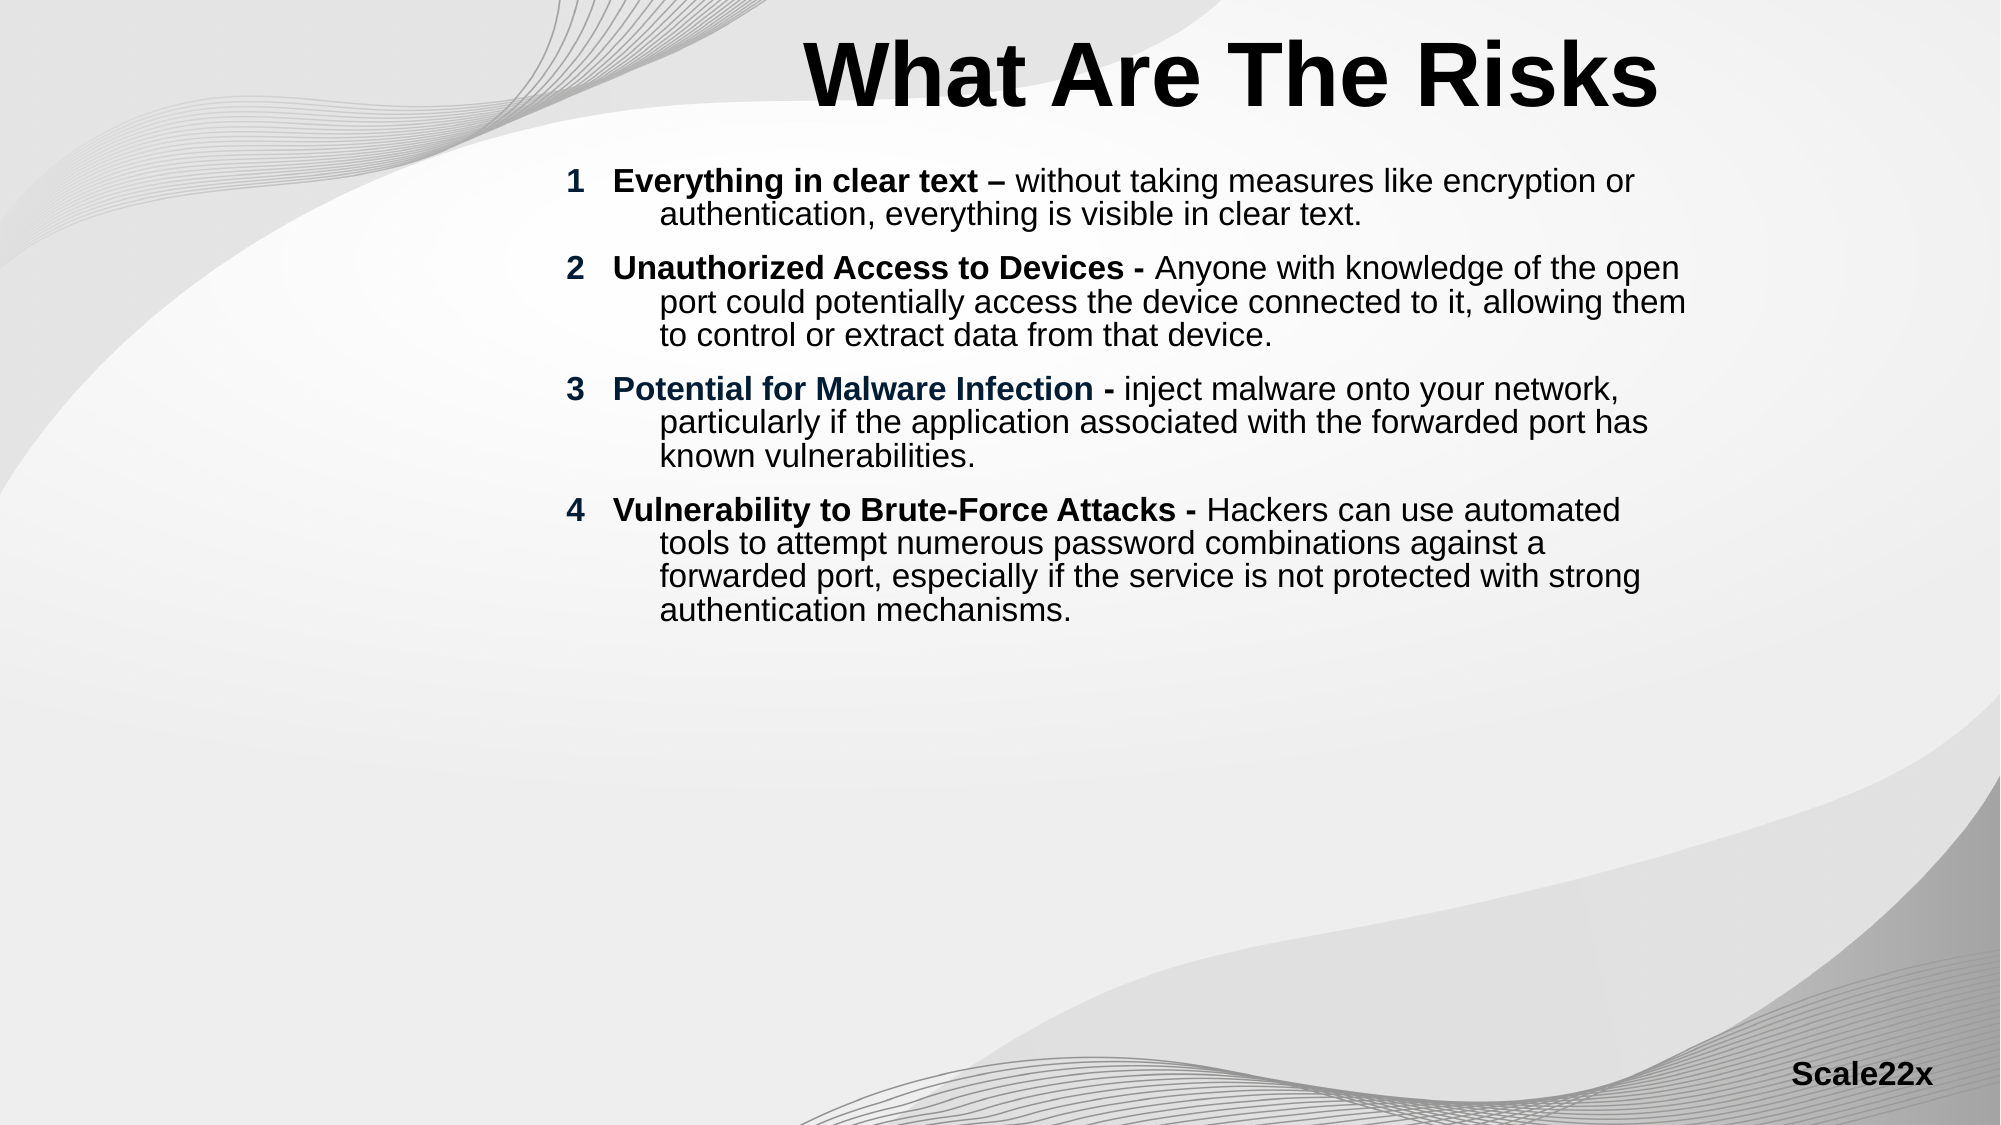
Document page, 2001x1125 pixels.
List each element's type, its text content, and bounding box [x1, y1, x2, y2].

text_box Scale22x [1776, 1047, 1975, 1103]
picture [0, 0, 2001, 1125]
title What Are The Risks [715, 0, 1750, 158]
list Everything in clear text – without taking measures like encryption or authentication, everything is visible in clear text. Unauthorized Access to Devices - Anyone with knowledge of the open port could potentially access the device connected to it, allowing them to control or extract data from that device. Potential for Malware Infection - inject malware onto your network, particularly if the application associated with the forwarded port has known vulnerabilities. Vulnerability to Brute-Force Attacks - Hackers can use automated tools to attempt numerous password combinations against a forwarded port, especially if the service is not protected with strong authentication mechanisms. [549, 158, 1708, 952]
